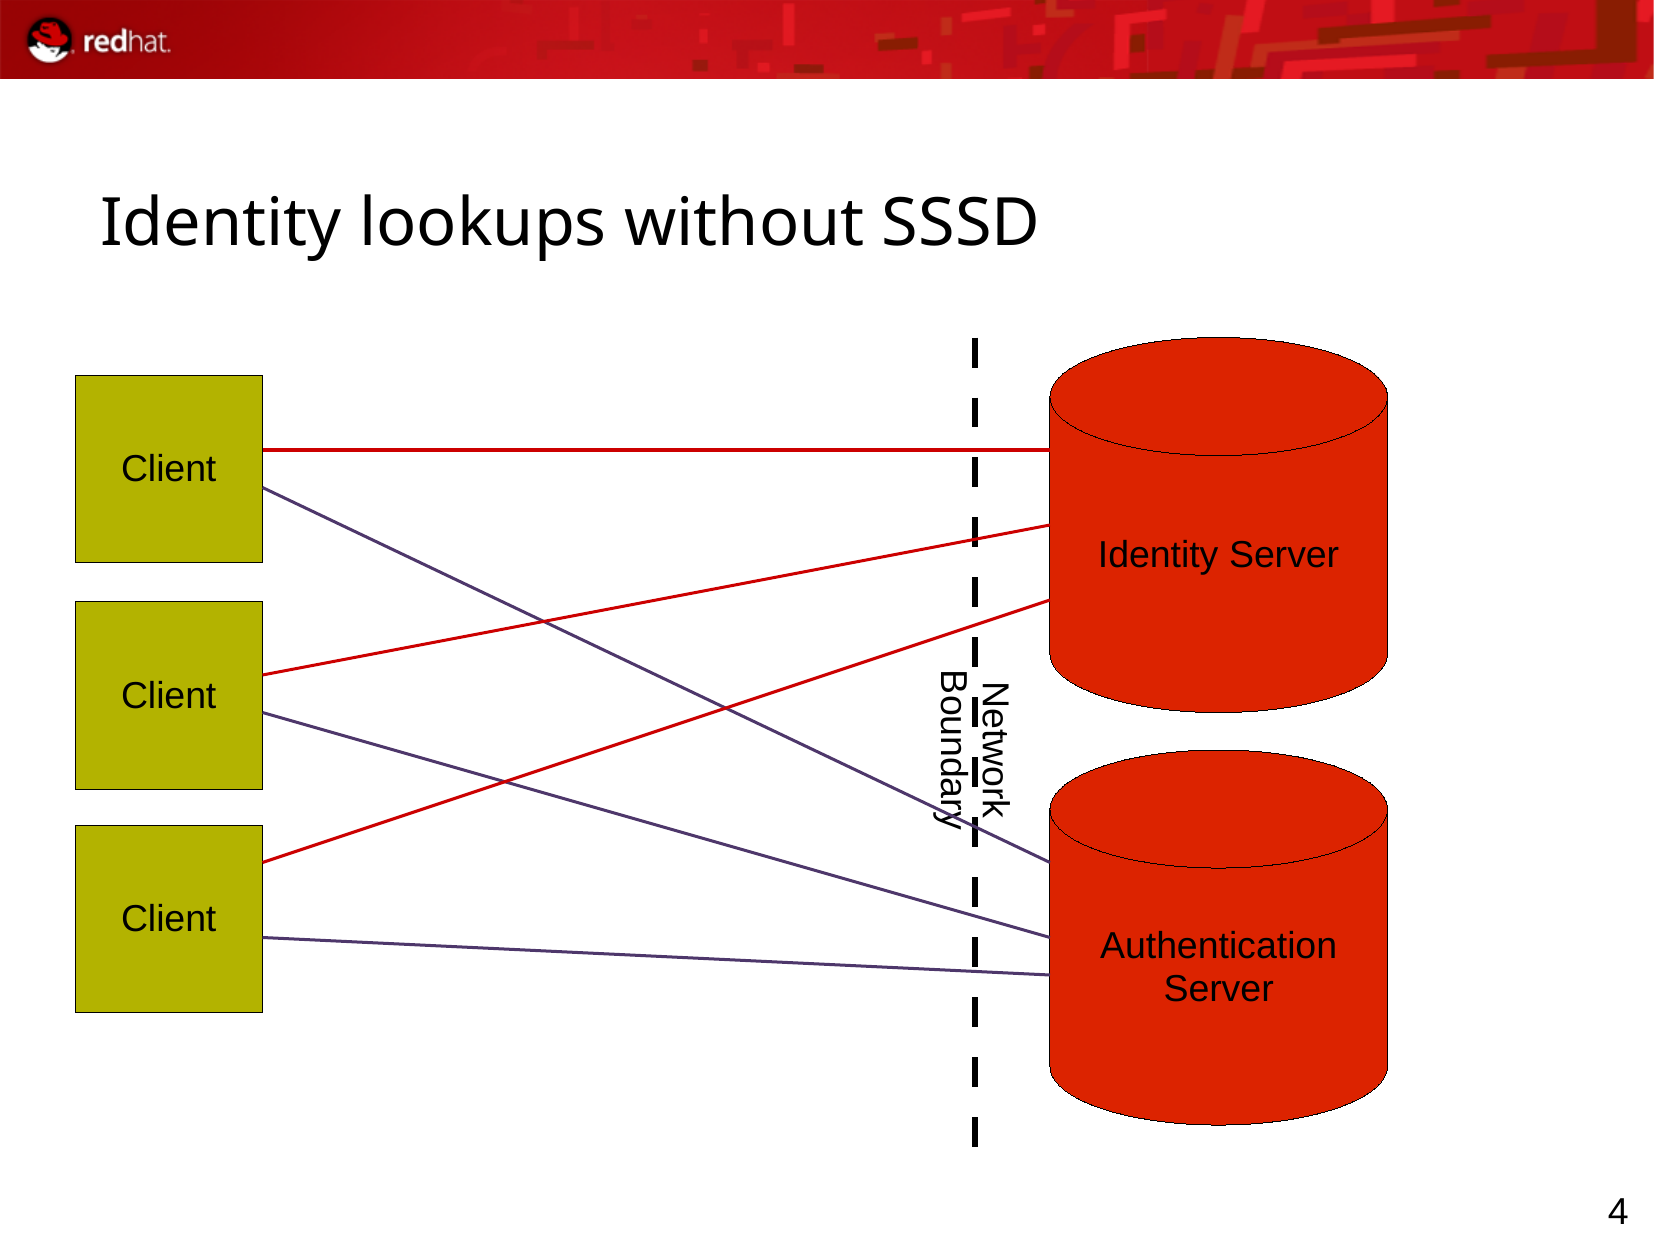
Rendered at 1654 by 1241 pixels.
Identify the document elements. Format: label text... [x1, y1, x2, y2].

picture [0, 0, 1654, 79]
text_box Client [75, 601, 263, 790]
title Identity lookups without SSSD [100, 171, 1506, 267]
text_box Client [75, 375, 263, 563]
text_box Authentication Server [1049, 750, 1388, 1126]
text_box Identity Server [1049, 337, 1388, 713]
text_box Client [75, 825, 263, 1013]
